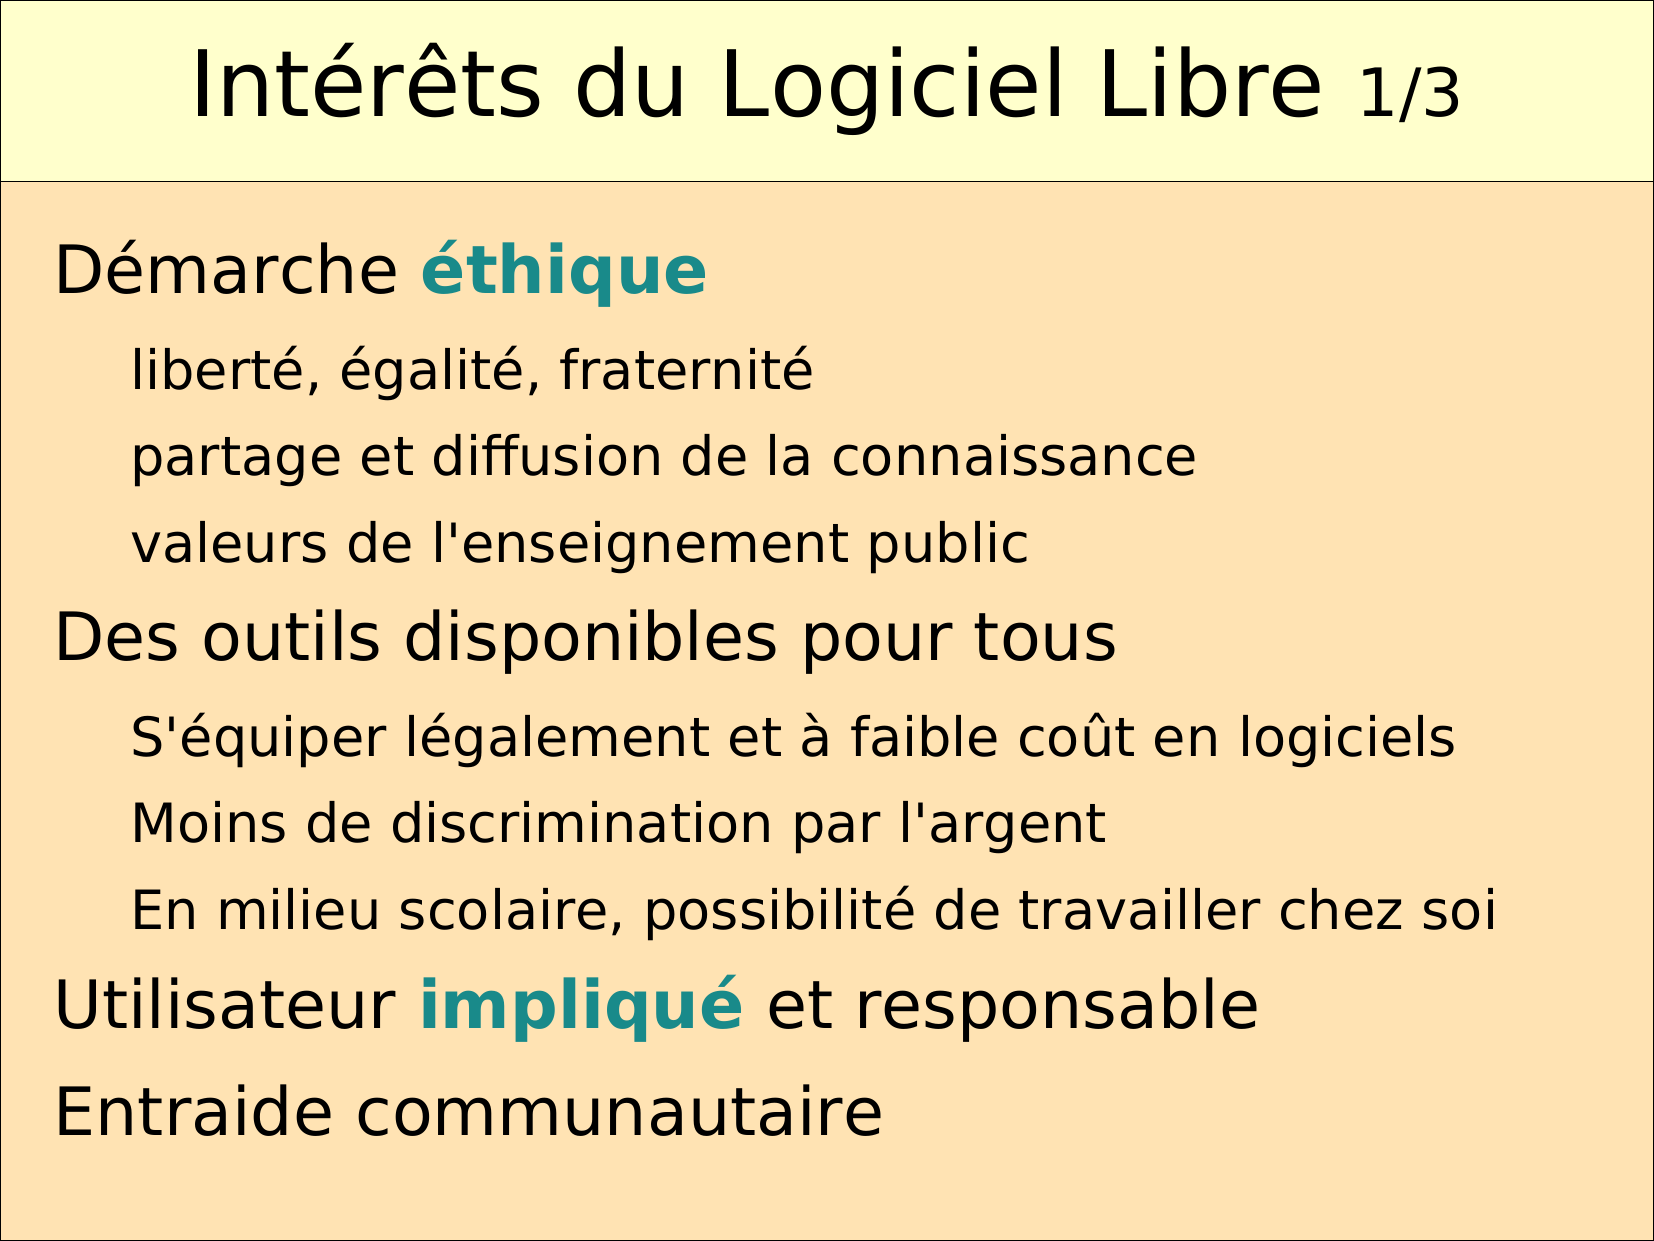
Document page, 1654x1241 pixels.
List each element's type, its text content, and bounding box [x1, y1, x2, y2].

title Intérêts du Logiciel Libre 1/3 [0, 0, 1654, 170]
list Démarche éthique liberté, égalité, fraternité partage et diffusion de la connaissance valeurs de l'enseignement public Des outils disponibles pour tous S'équiper légalement et à faible coût en logiciels Moins de discrimination par l'argent En milieu scolaire, possibilité de travailler chez soi Utilisateur impliqué et responsable Entraide communautaire [35, 231, 1612, 1152]
